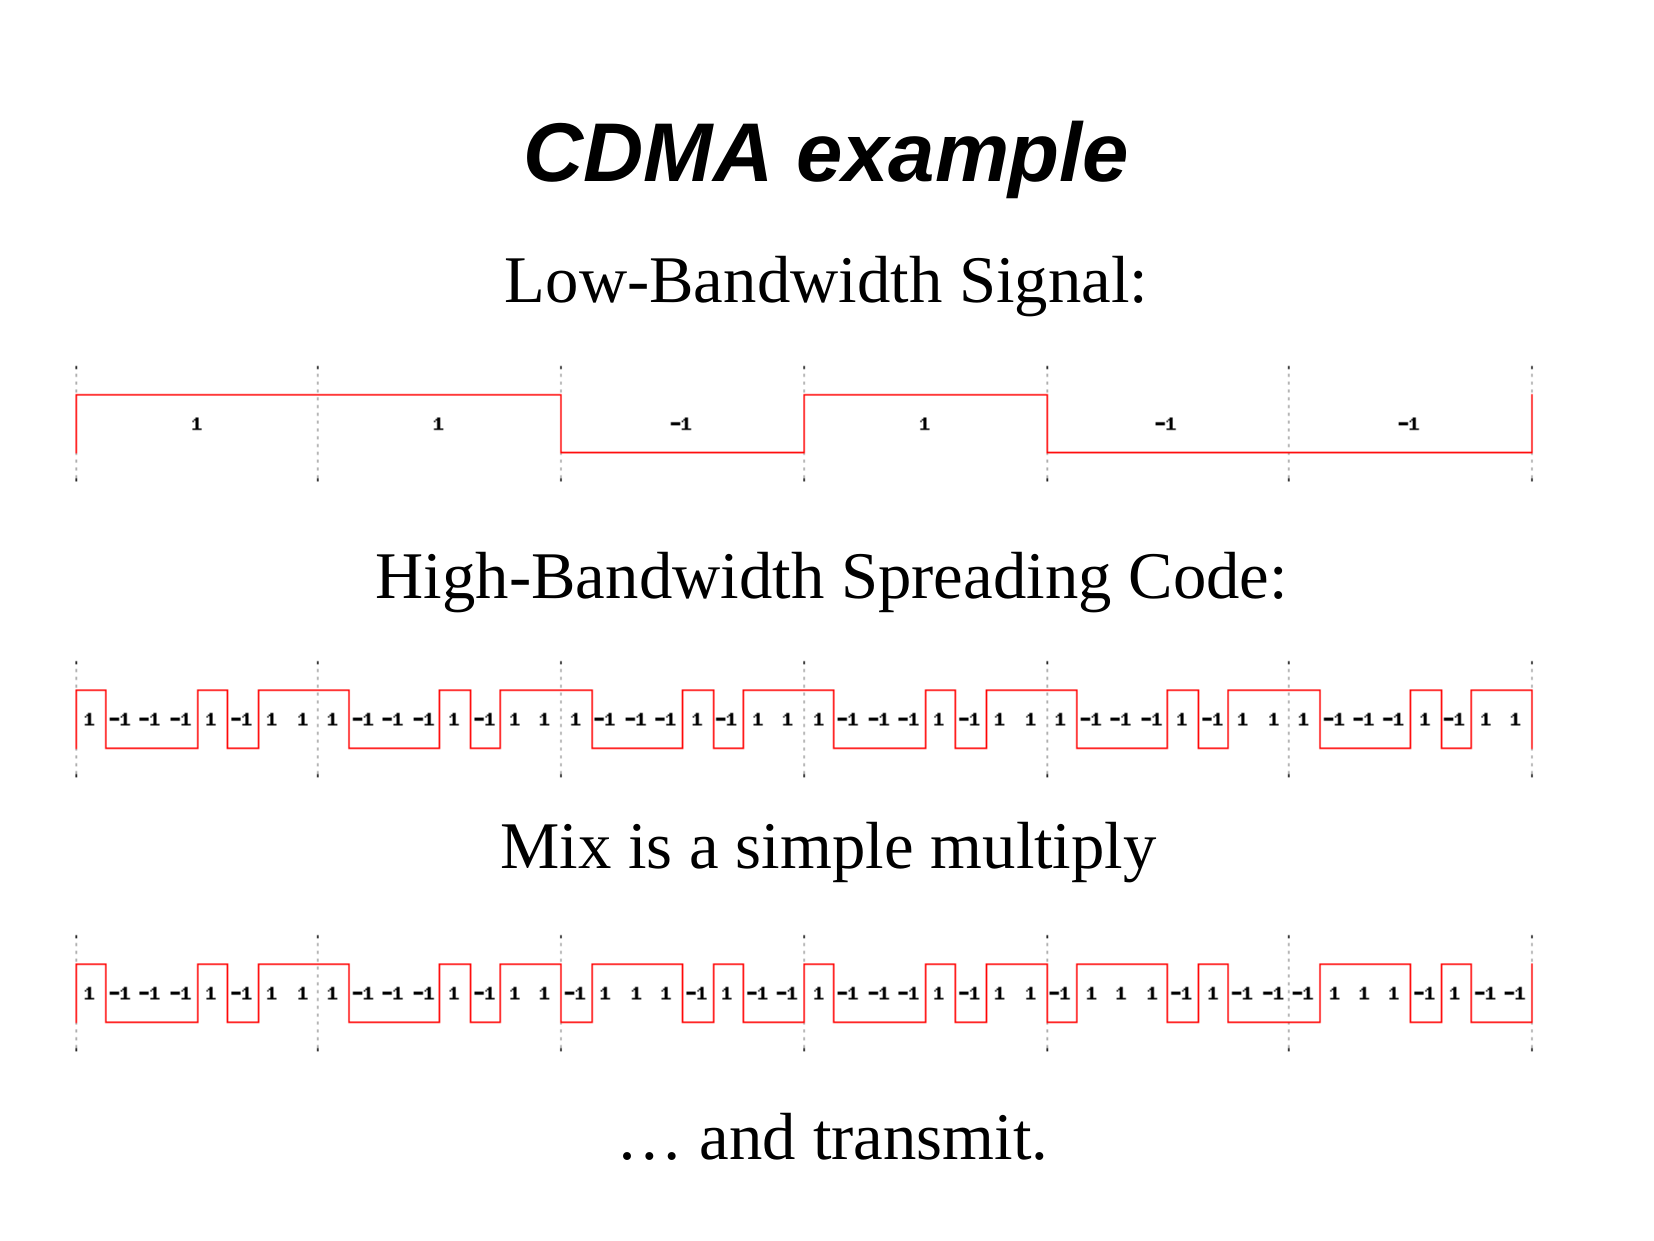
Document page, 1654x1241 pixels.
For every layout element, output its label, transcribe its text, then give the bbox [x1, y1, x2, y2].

picture [29, 641, 1625, 798]
text_box High-Bandwidth Spreading Code: [88, 531, 1577, 621]
text_box Low-Bandwidth Signal: [82, 236, 1572, 325]
text_box Mix is a simple multiply [85, 801, 1574, 890]
title CDMA example [82, 49, 1571, 236]
picture [29, 915, 1625, 1072]
text_box … and transmit. [88, 1092, 1577, 1182]
picture [29, 346, 1625, 502]
